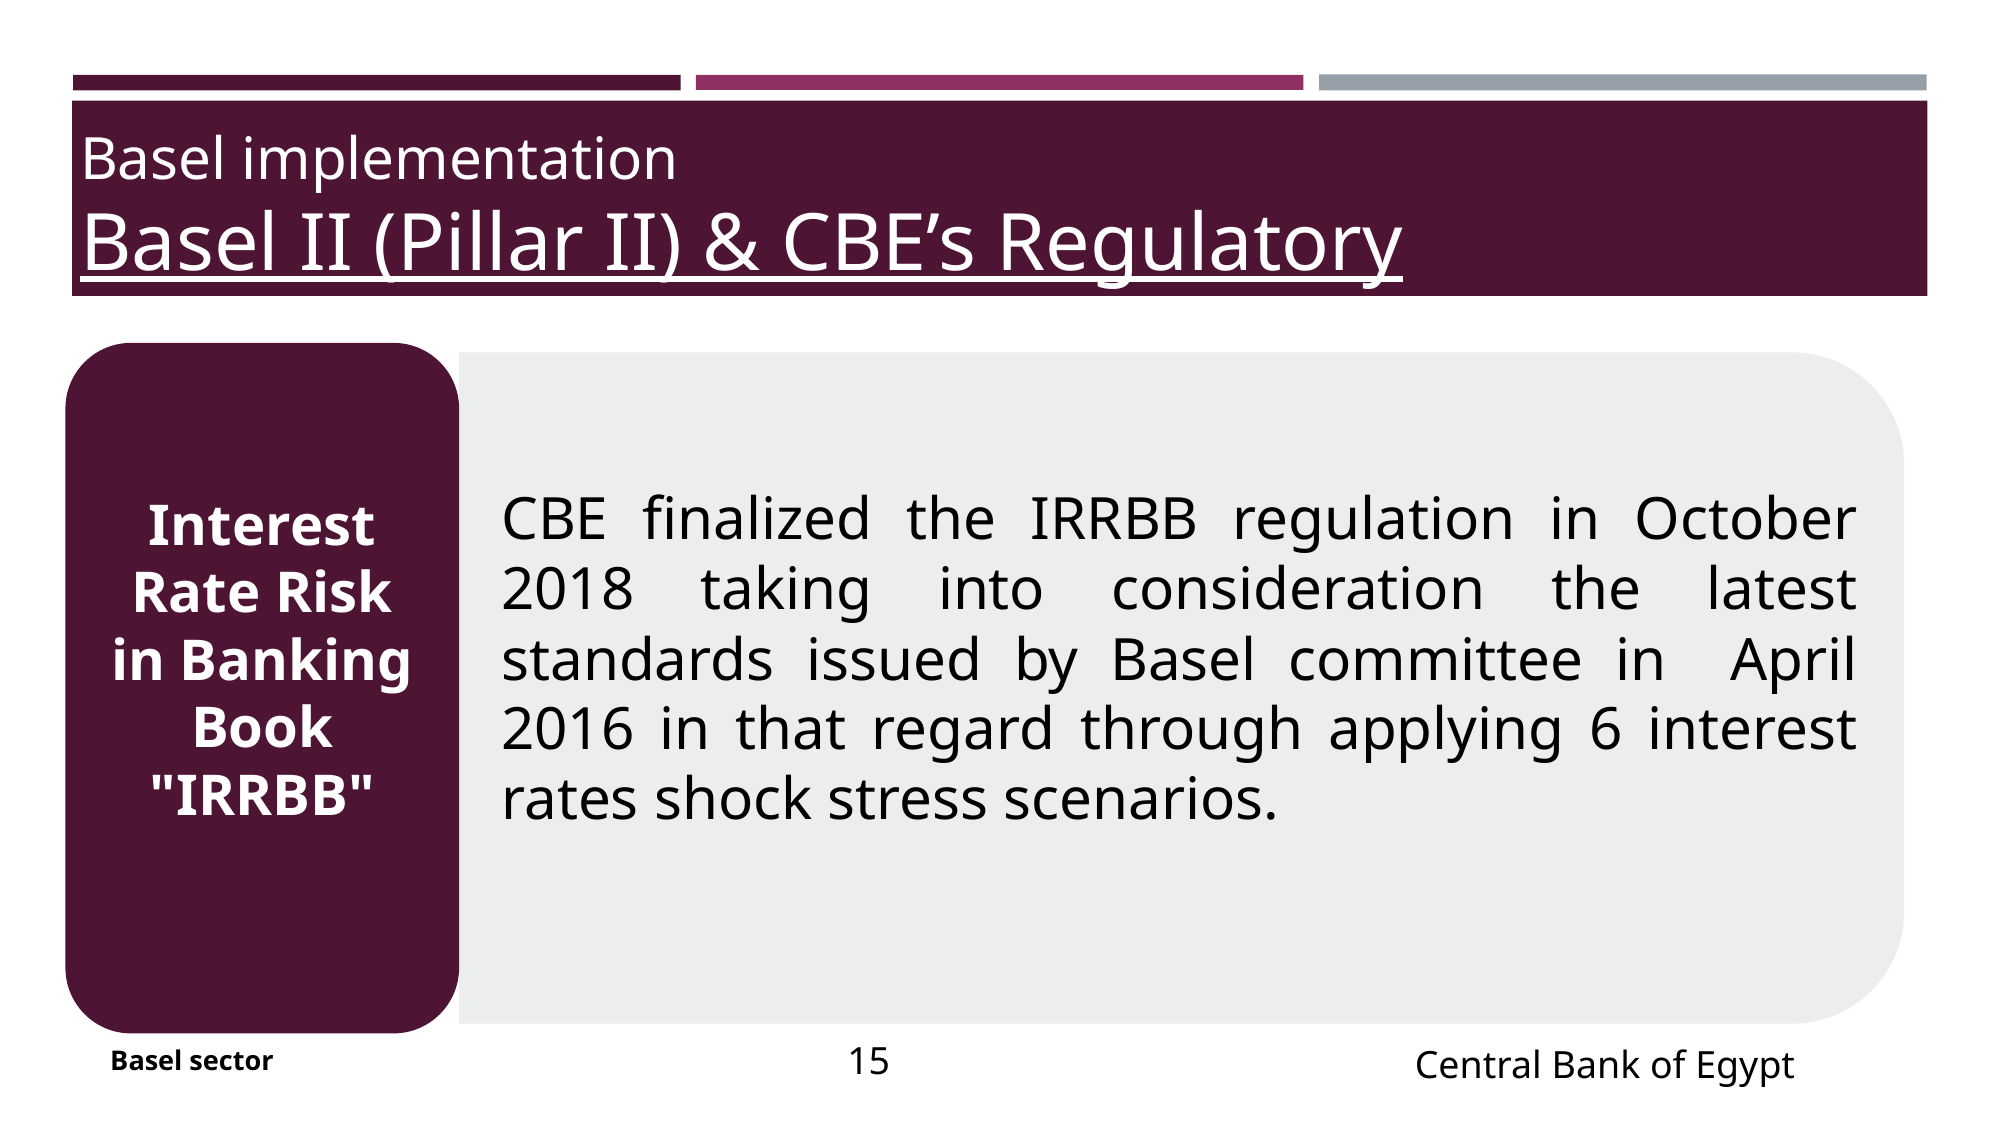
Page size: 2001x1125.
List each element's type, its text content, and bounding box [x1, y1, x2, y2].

footer Central Bank of Egypt [1400, 1033, 1905, 1094]
title Basel implementation Basel II (Pillar II) & CBE’s Regulatory developments [65, 113, 1930, 271]
text_box Interest Rate Risk in Banking Book "IRRBB" [65, 342, 460, 1034]
slide_number <numéro> [832, 1029, 1006, 1090]
text_box CBE finalized the IRRBB regulation in October 2018 taking into consideration the latest standards issued by Basel committee in April 2016 in that regard through applying 6 interest rates shock stress scenarios. [459, 352, 1905, 1024]
